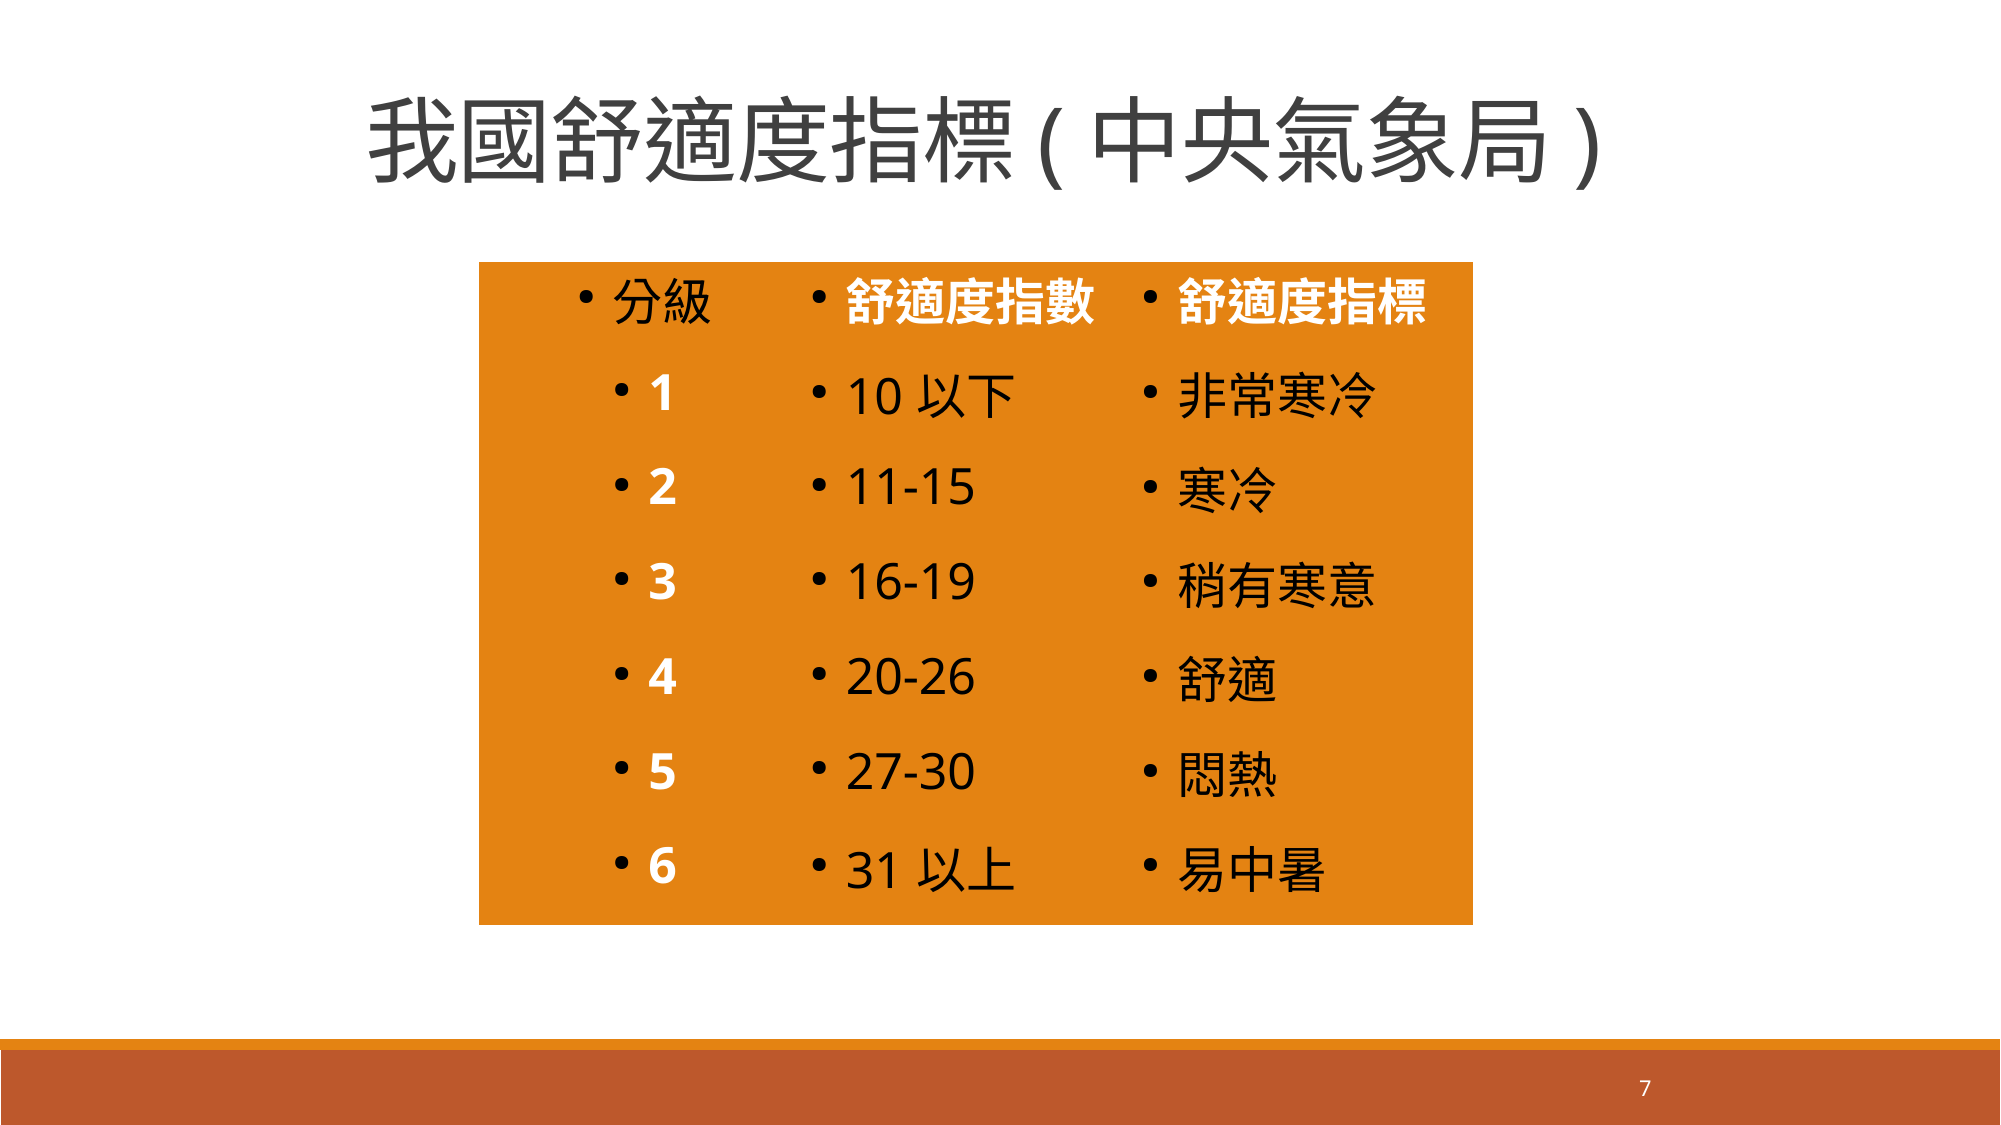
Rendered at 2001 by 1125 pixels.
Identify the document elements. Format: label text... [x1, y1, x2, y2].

table_cell 易中暑 [1142, 830, 1473, 925]
table_cell 悶熱 [1142, 736, 1473, 830]
title 我國舒適度指標(中央氣象局) [350, 67, 1681, 203]
table_cell 2 [479, 452, 810, 546]
table_header 分級 [479, 262, 810, 357]
text_box 7 [1624, 1059, 1840, 1120]
table_header 舒適度指標 [1142, 262, 1473, 357]
table_cell 非常寒冷 [1142, 357, 1473, 452]
table_cell 6 [479, 830, 810, 925]
table_cell 11-15 [810, 452, 1142, 546]
table_cell 5 [479, 736, 810, 830]
table_cell 稍有寒意 [1142, 546, 1473, 641]
table_cell 舒適 [1142, 641, 1473, 736]
table_cell 27-30 [810, 736, 1142, 830]
table_cell 10以下 [810, 357, 1142, 452]
table_cell 3 [479, 546, 810, 641]
table_cell 4 [479, 641, 810, 736]
table_cell 16-19 [810, 546, 1142, 641]
table_cell 1 [479, 357, 810, 452]
table_header 舒適度指數 [810, 262, 1142, 357]
table_cell 31以上 [810, 830, 1142, 925]
table_cell 寒冷 [1142, 452, 1473, 546]
table_cell 20-26 [810, 641, 1142, 736]
